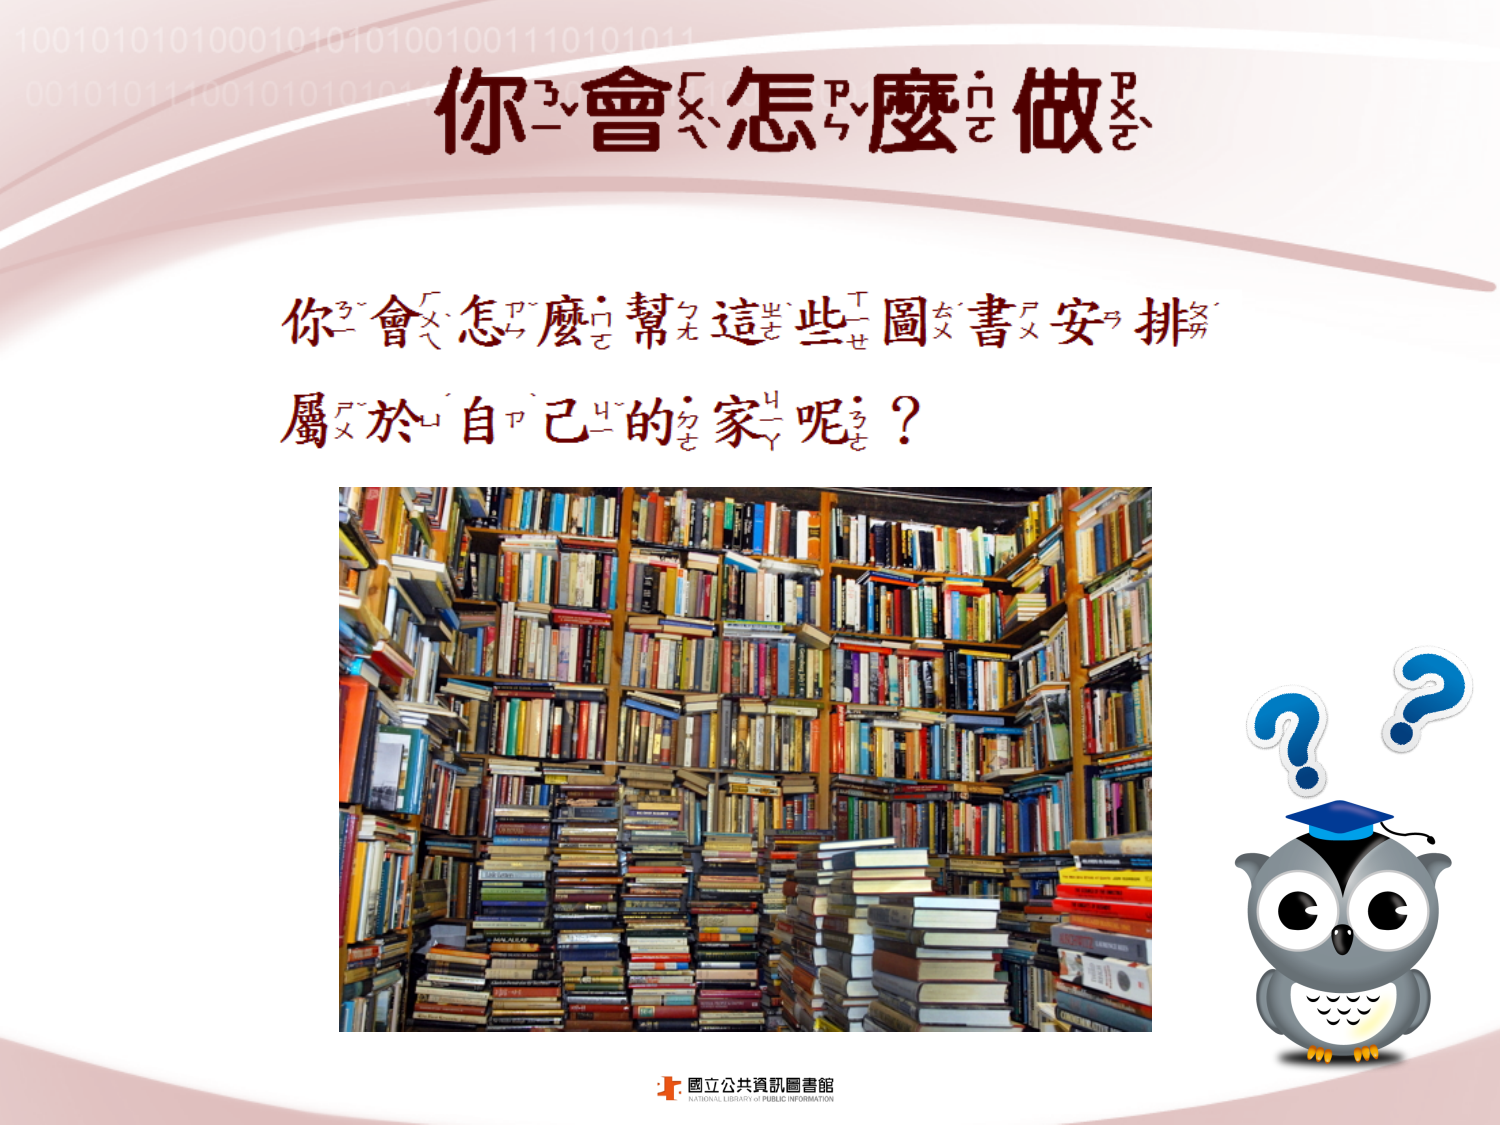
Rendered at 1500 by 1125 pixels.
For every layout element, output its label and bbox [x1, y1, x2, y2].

picture [1218, 621, 1500, 1074]
picture [375, 24, 1213, 170]
picture [339, 487, 1152, 1032]
picture [278, 281, 1243, 469]
